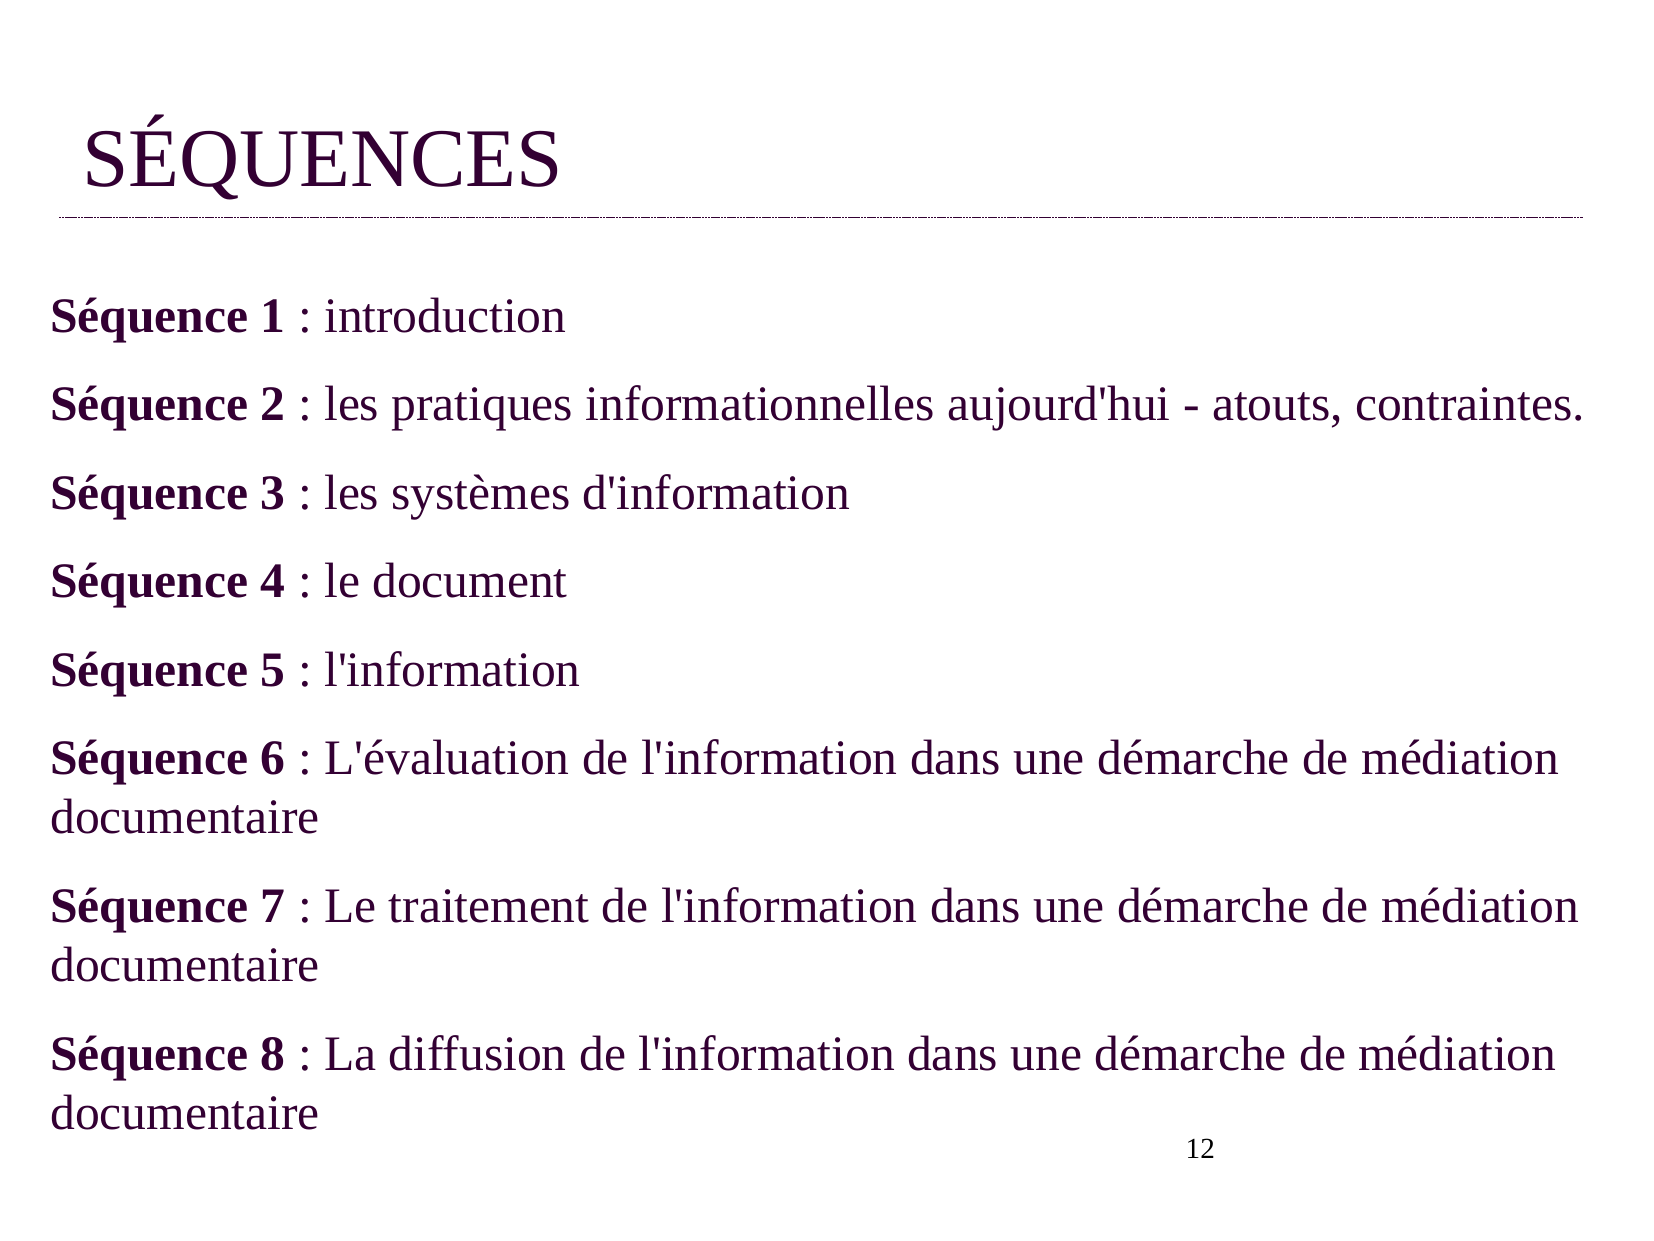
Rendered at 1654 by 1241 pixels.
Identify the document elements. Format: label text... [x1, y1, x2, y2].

list Séquence 1 : introduction Séquence 2 : les pratiques informationnelles aujourd'hui - atouts, contraintes. Séquence 3 : les systèmes d'information Séquence 4 : le document Séquence 5 : l'information Séquence 6 : L'évaluation de l'information dans une démarche de médiation documentaire Séquence 7 : Le traitement de l'information dans une démarche de médiation documentaire Séquence 8 : La diffusion de l'information dans une démarche de médiation documentaire [50, 282, 1633, 1144]
text_box [1185, 1144, 1571, 1216]
title SÉQUENCES [82, 49, 1571, 257]
